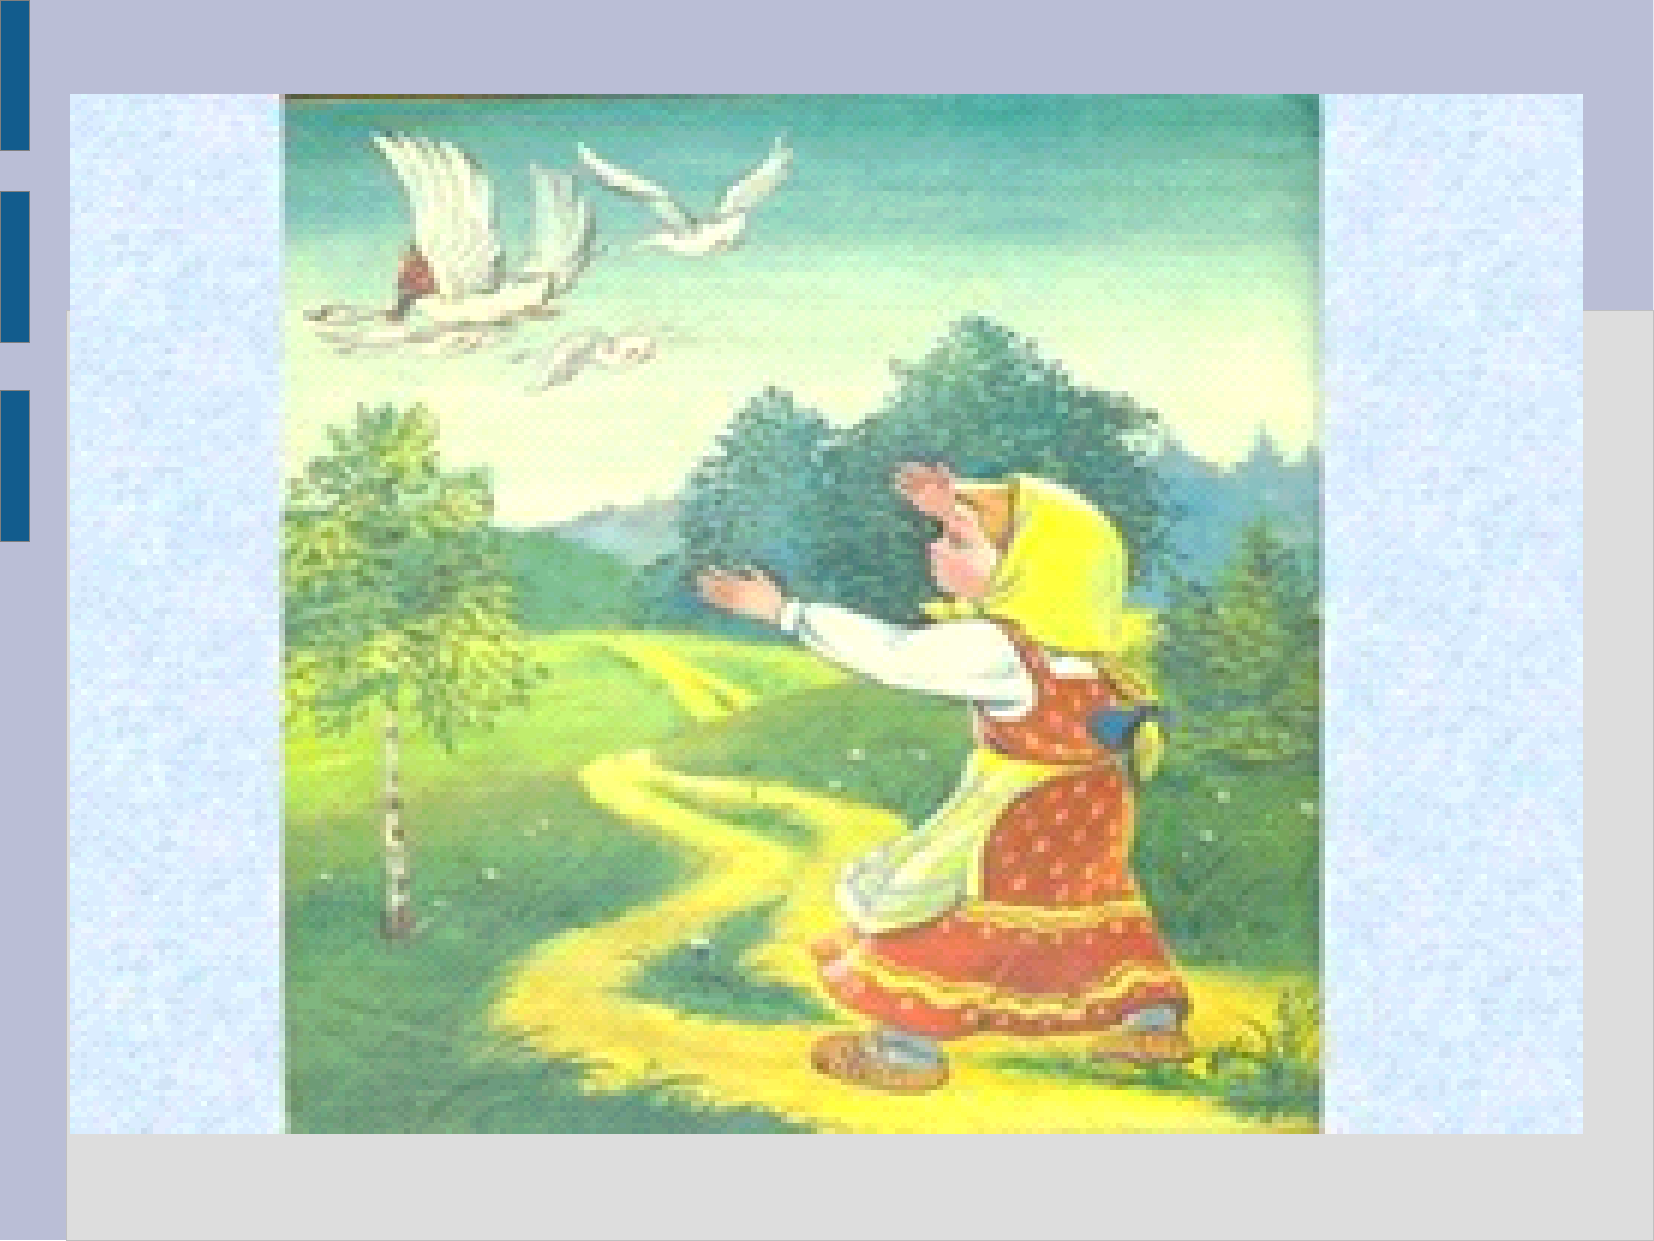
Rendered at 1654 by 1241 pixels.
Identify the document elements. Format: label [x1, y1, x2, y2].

picture [70, 94, 1583, 1134]
